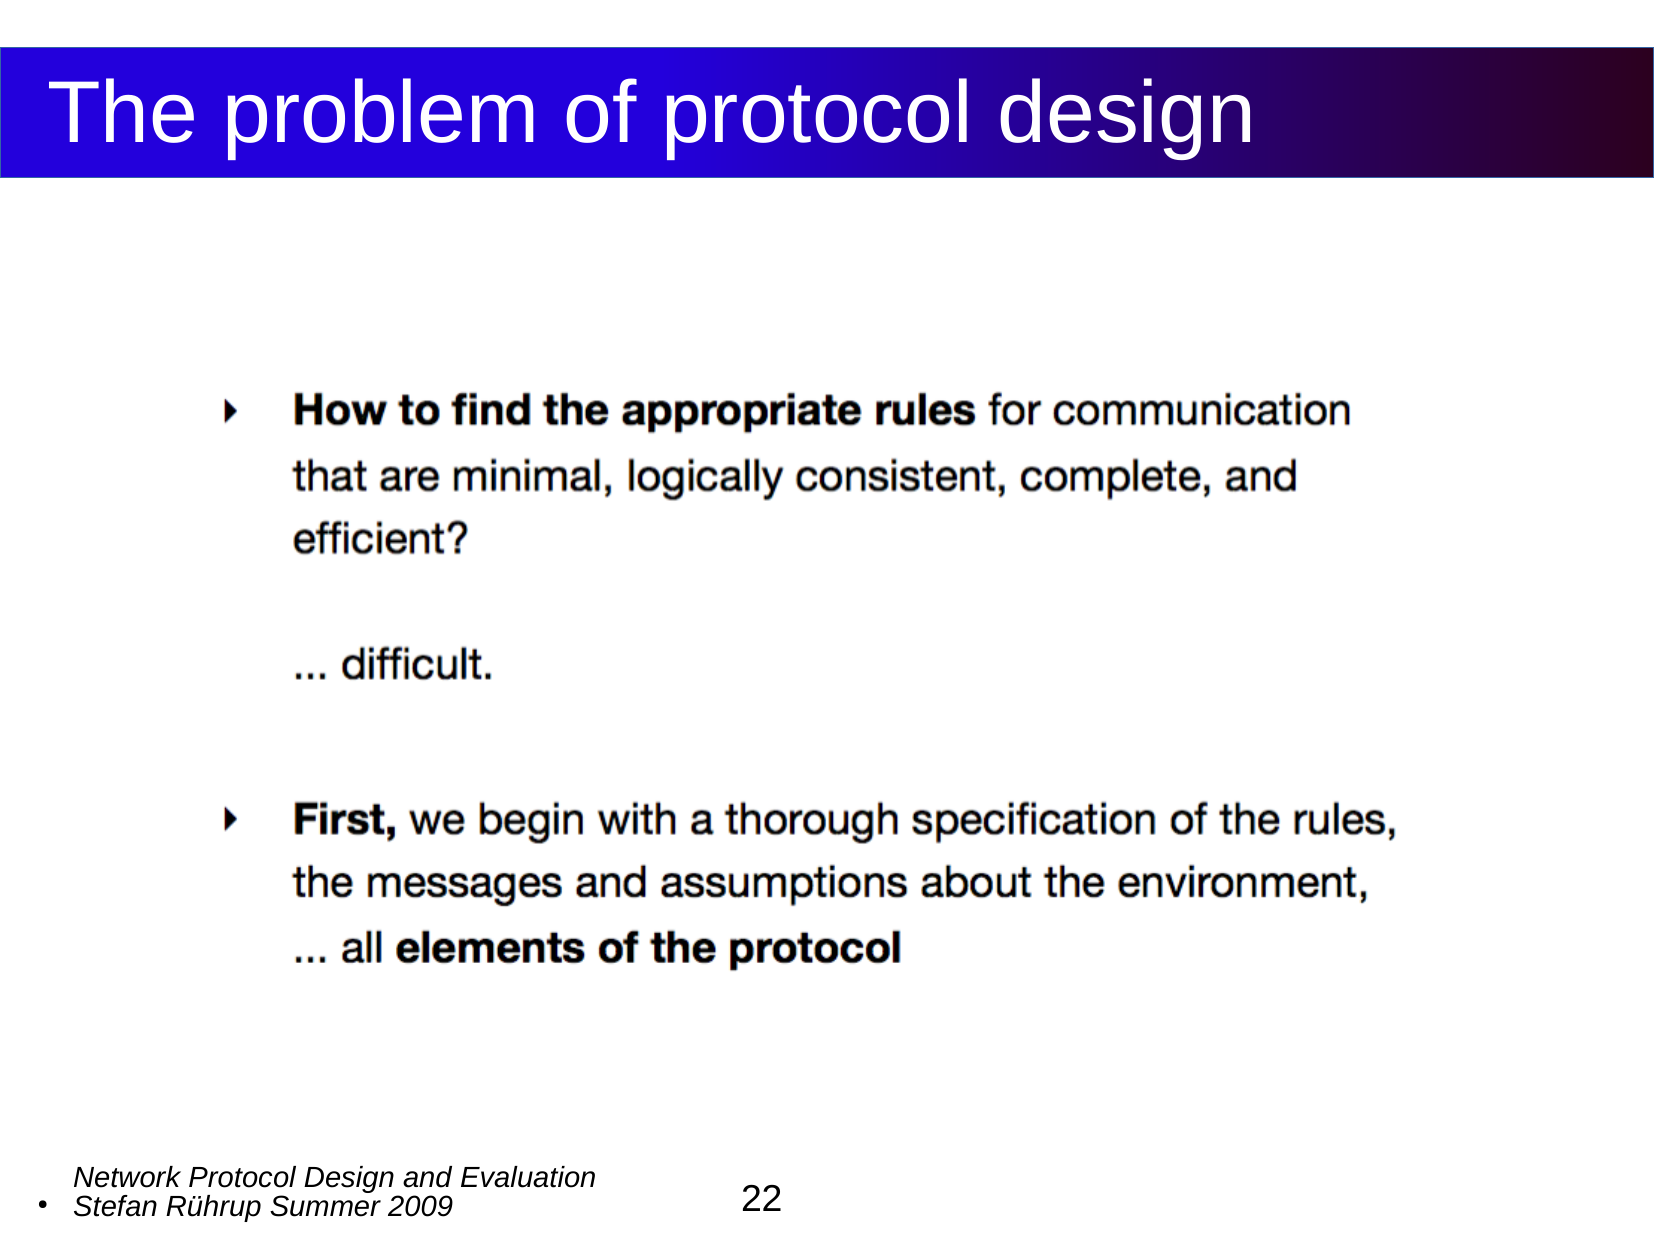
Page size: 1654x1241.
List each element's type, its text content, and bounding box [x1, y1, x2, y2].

text_box Network Protocol Design and Evaluation Stefan Rührup Summer 2009 [37, 1163, 598, 1223]
picture [137, 283, 1524, 1124]
title The problem of protocol design [47, 6, 1477, 225]
